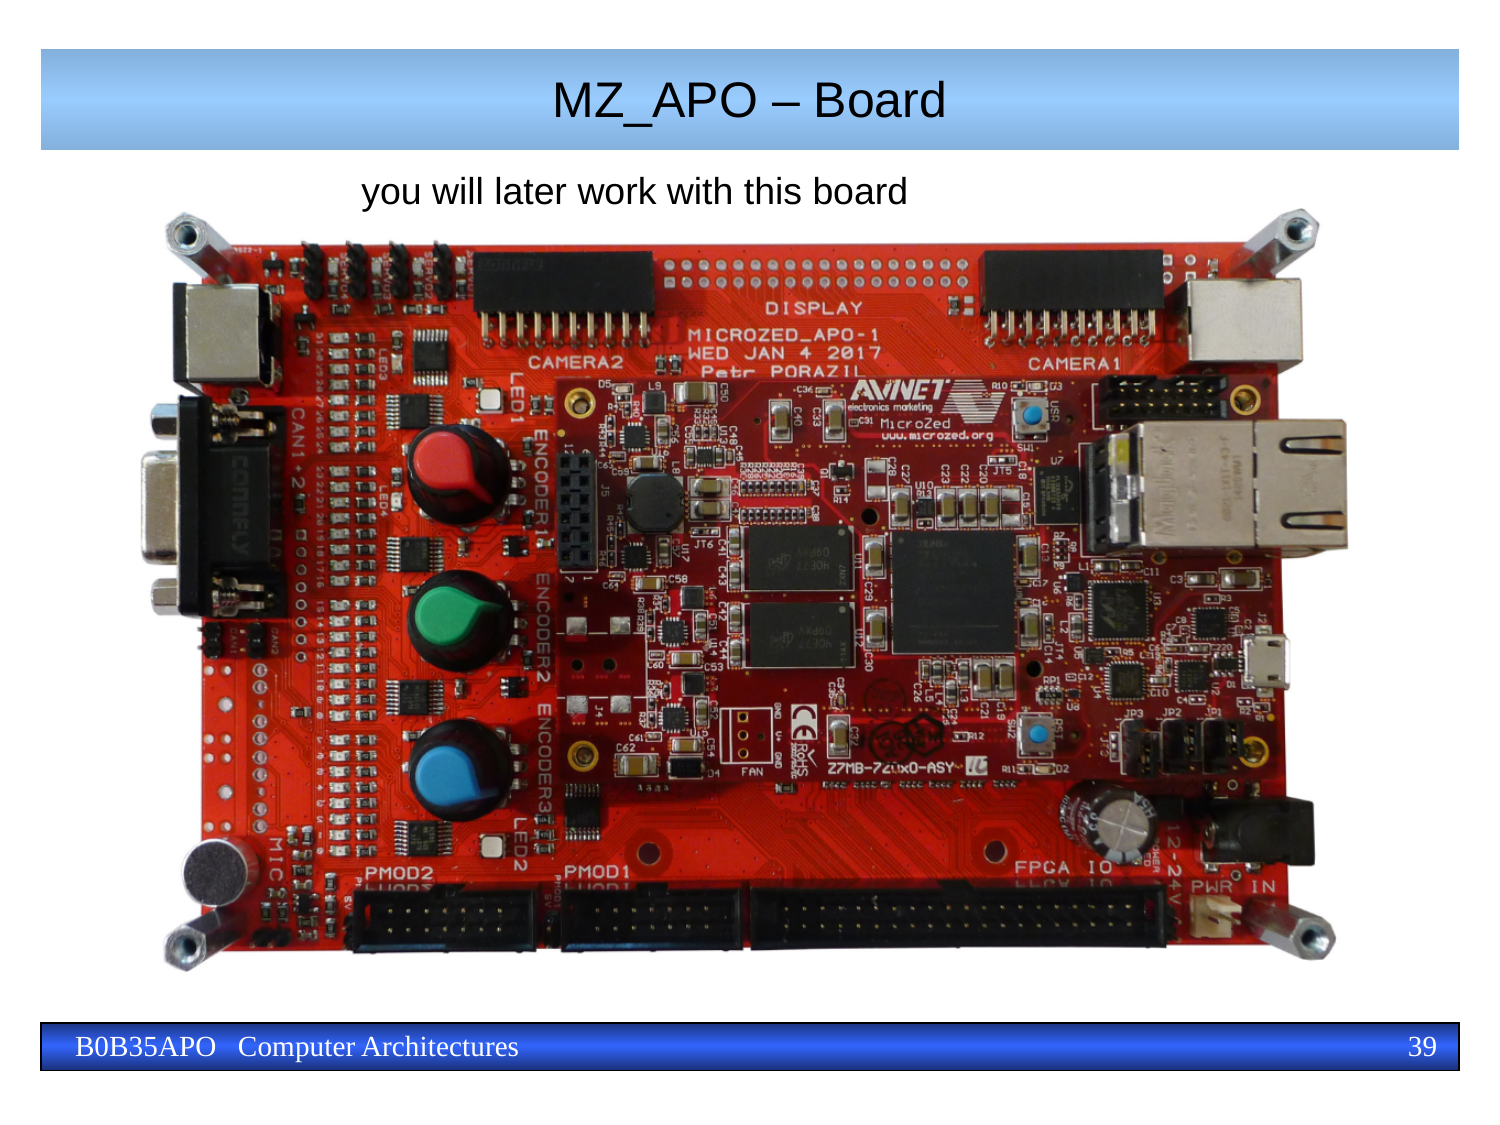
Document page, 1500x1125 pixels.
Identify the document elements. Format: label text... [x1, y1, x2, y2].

title MZ_APO – Board [41, 49, 1459, 150]
picture [128, 207, 1360, 993]
text_box you will later work with this board [346, 159, 924, 221]
